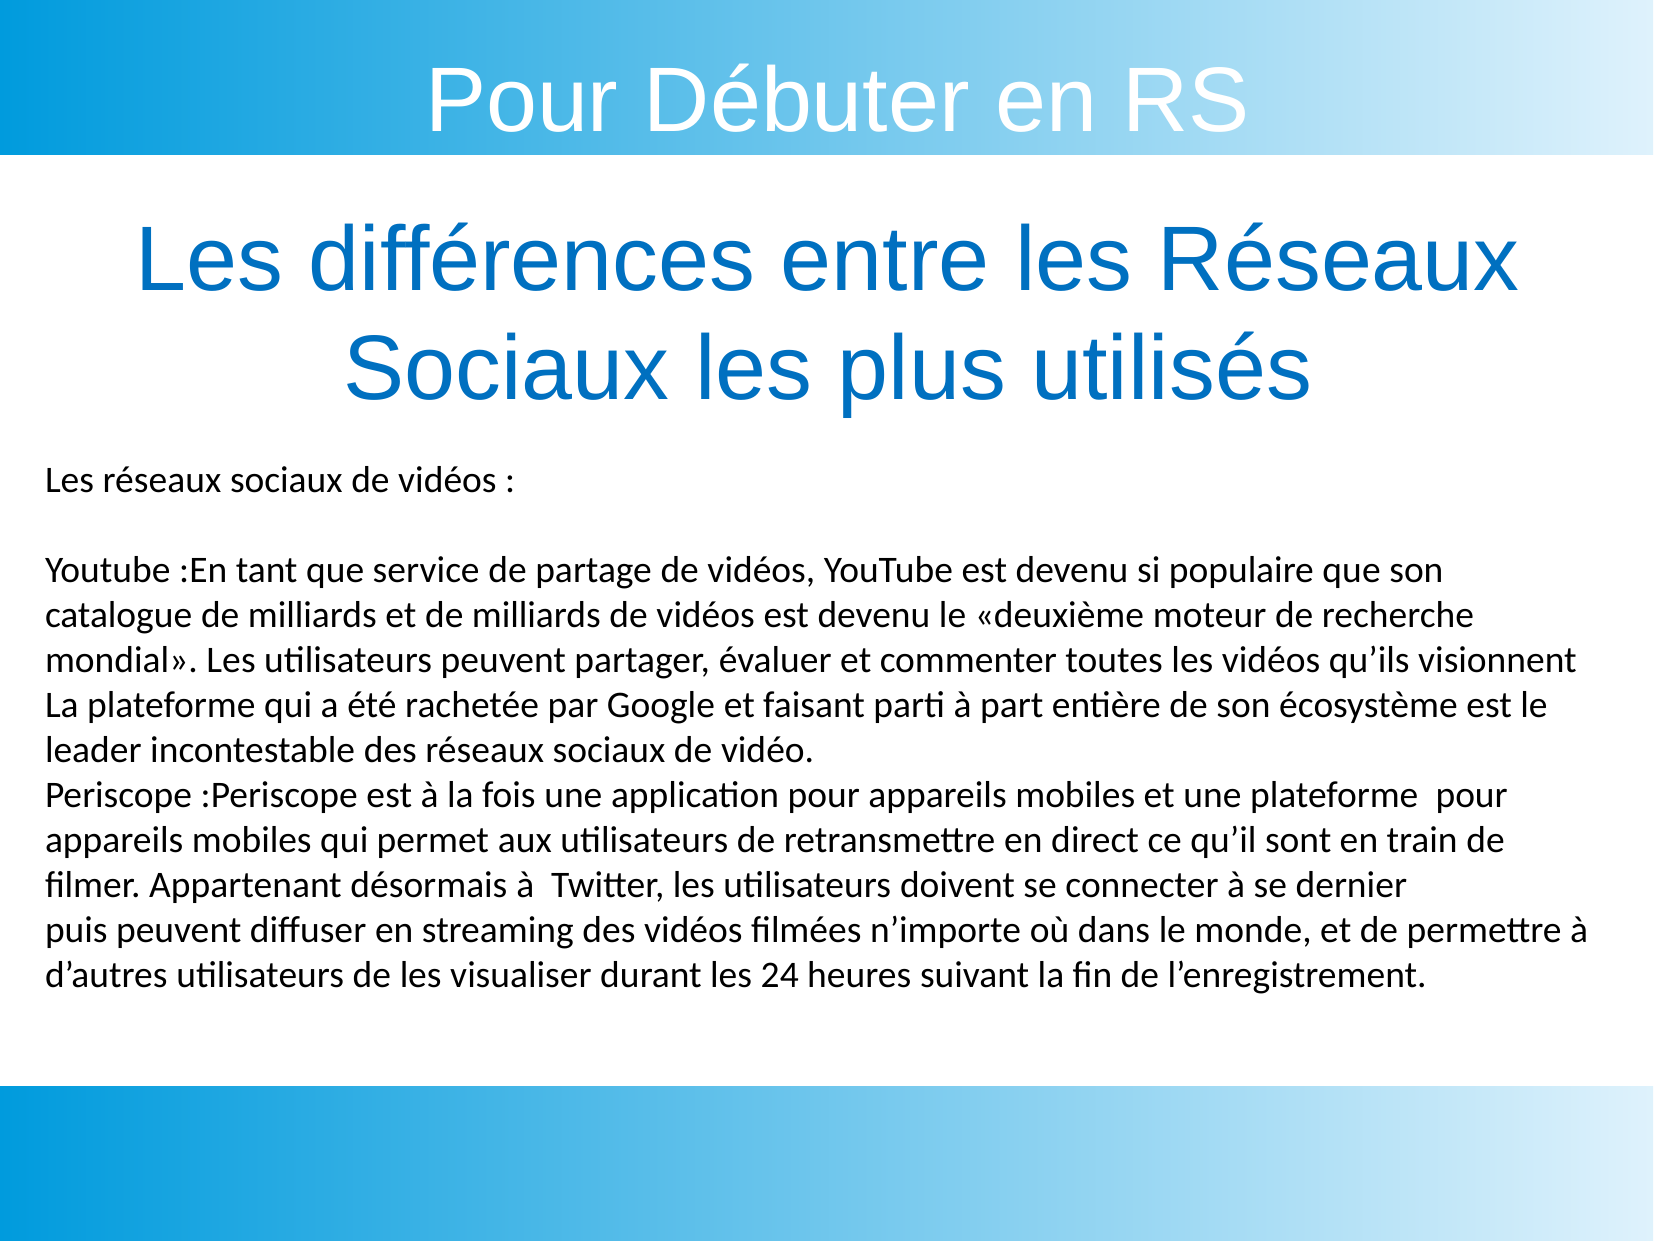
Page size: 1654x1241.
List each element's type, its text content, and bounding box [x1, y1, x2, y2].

text_box Pour Débuter en RS [94, 20, 1583, 170]
text_box Les différences entre les Réseaux Sociaux les plus utilisés [64, 191, 1594, 426]
text_box Les réseaux sociaux de vidéos : Youtube : En tant que service de partage de vidéos, YouTube est devenu si populaire que son catalogue de milliards et de milliards de vidéos est devenu le «deuxième moteur de recherche mondial». Les utilisateurs peuvent partager, évaluer et commenter toutes les vidéos qu’ils visionnent La plateforme qui a été rachetée par Google et faisant parti à part entière de son écosystème est le leader incontestable des réseaux sociaux de vidéo. Periscope : Periscope est à la fois une application pour appareils mobiles et une plateforme pour appareils mobiles qui permet aux utilisateurs de retransmettre en direct ce qu’il sont en train de filmer. Appartenant désormais à Twitter, les utilisateurs doivent se connecter à se dernier puis peuvent diffuser en streaming des vidéos filmées n’importe où dans le monde, et de permettre à d’autres utilisateurs de les visualiser durant les 24 heures suivant la fin de l’enregistrement. [30, 447, 1611, 1145]
